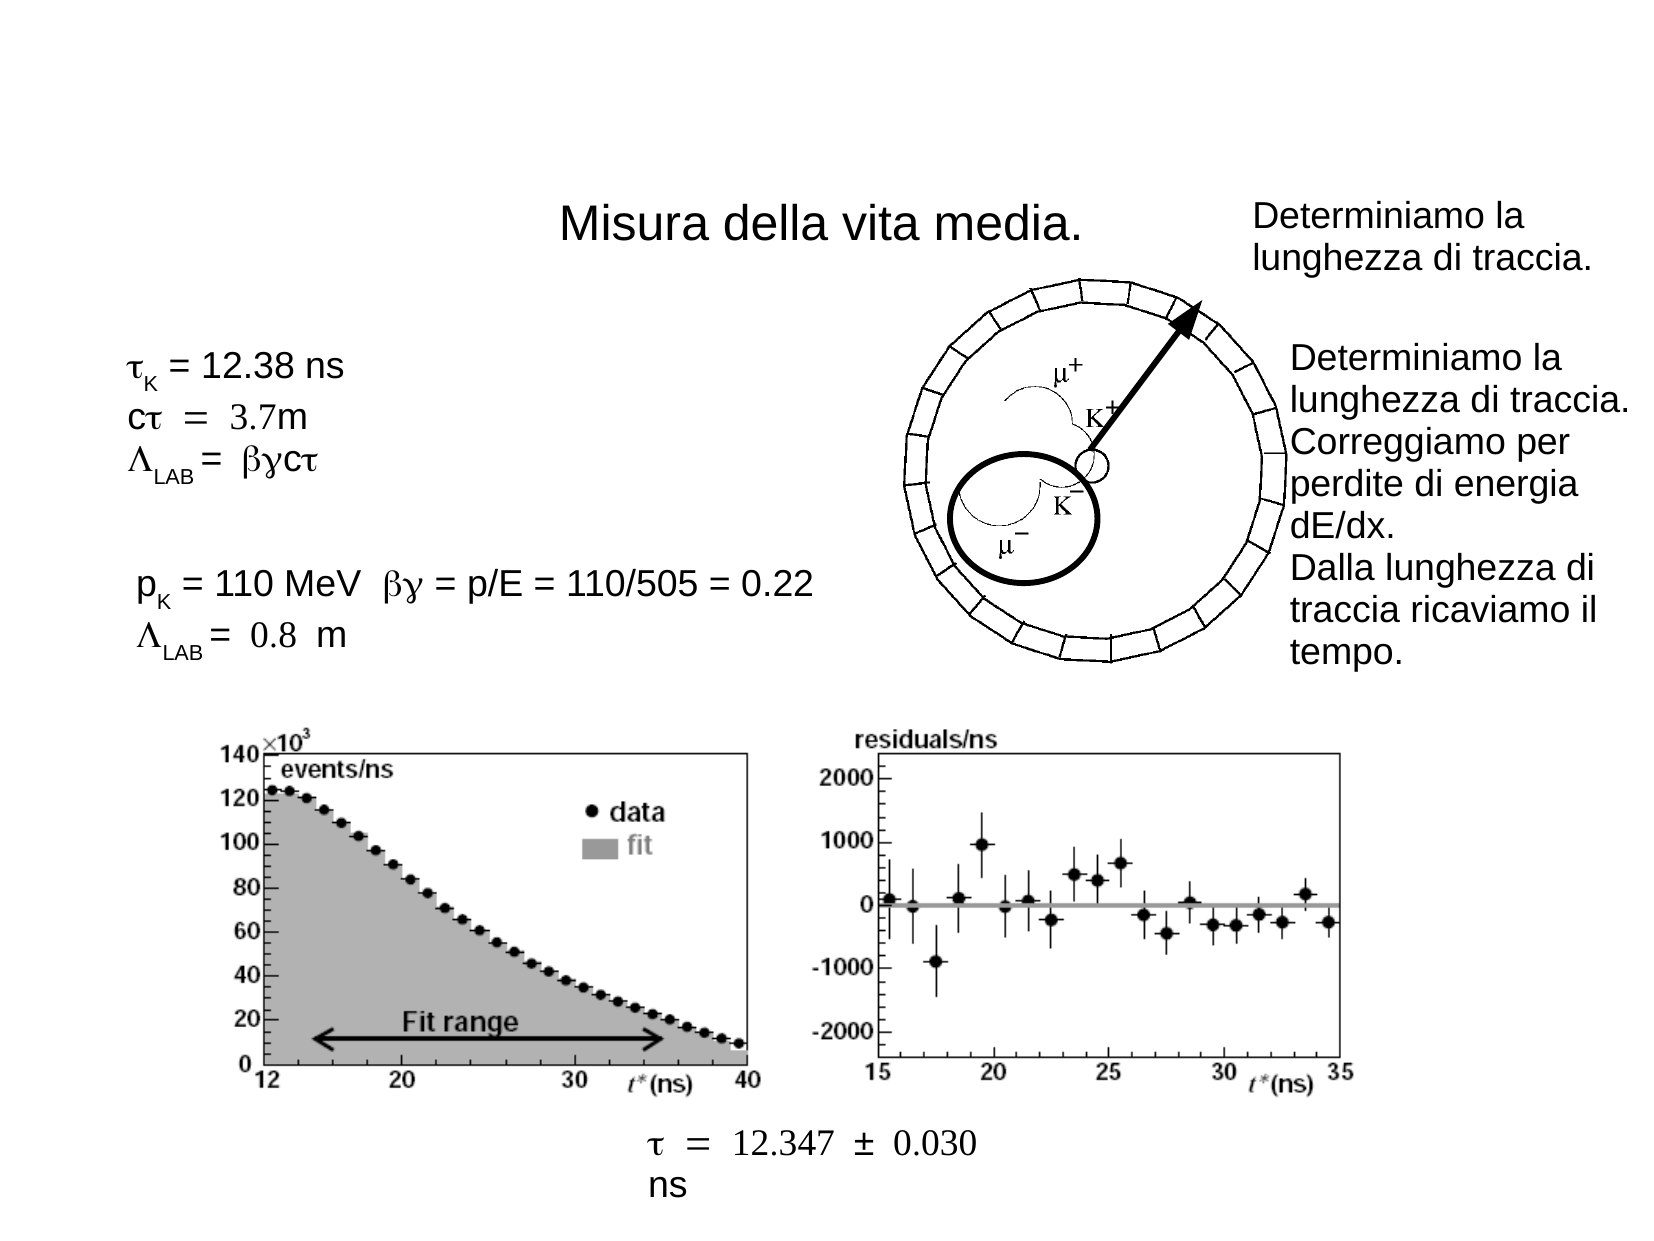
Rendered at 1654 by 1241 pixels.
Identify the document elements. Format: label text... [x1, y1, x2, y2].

text_box t = 12.347 ± 0.030 ns [633, 1114, 1009, 1179]
text_box tK = 12.38 ns ct = 3.7m LLAB = bgct [112, 337, 601, 512]
text_box pK = 110 MeV bg = p/E = 110/505 = 0.22 LLAB = 0.8 m [121, 555, 863, 722]
text_box Determiniamo la lunghezza di traccia. Correggiamo per perdite di energia dE/dx. Dalla lunghezza di traccia ricaviamo il tempo. [1275, 329, 1651, 680]
text_box Determiniamo la lunghezza di traccia. [1237, 187, 1651, 287]
picture [902, 276, 1288, 665]
picture [204, 714, 1366, 1110]
text_box Misura della vita media. [544, 187, 1145, 259]
